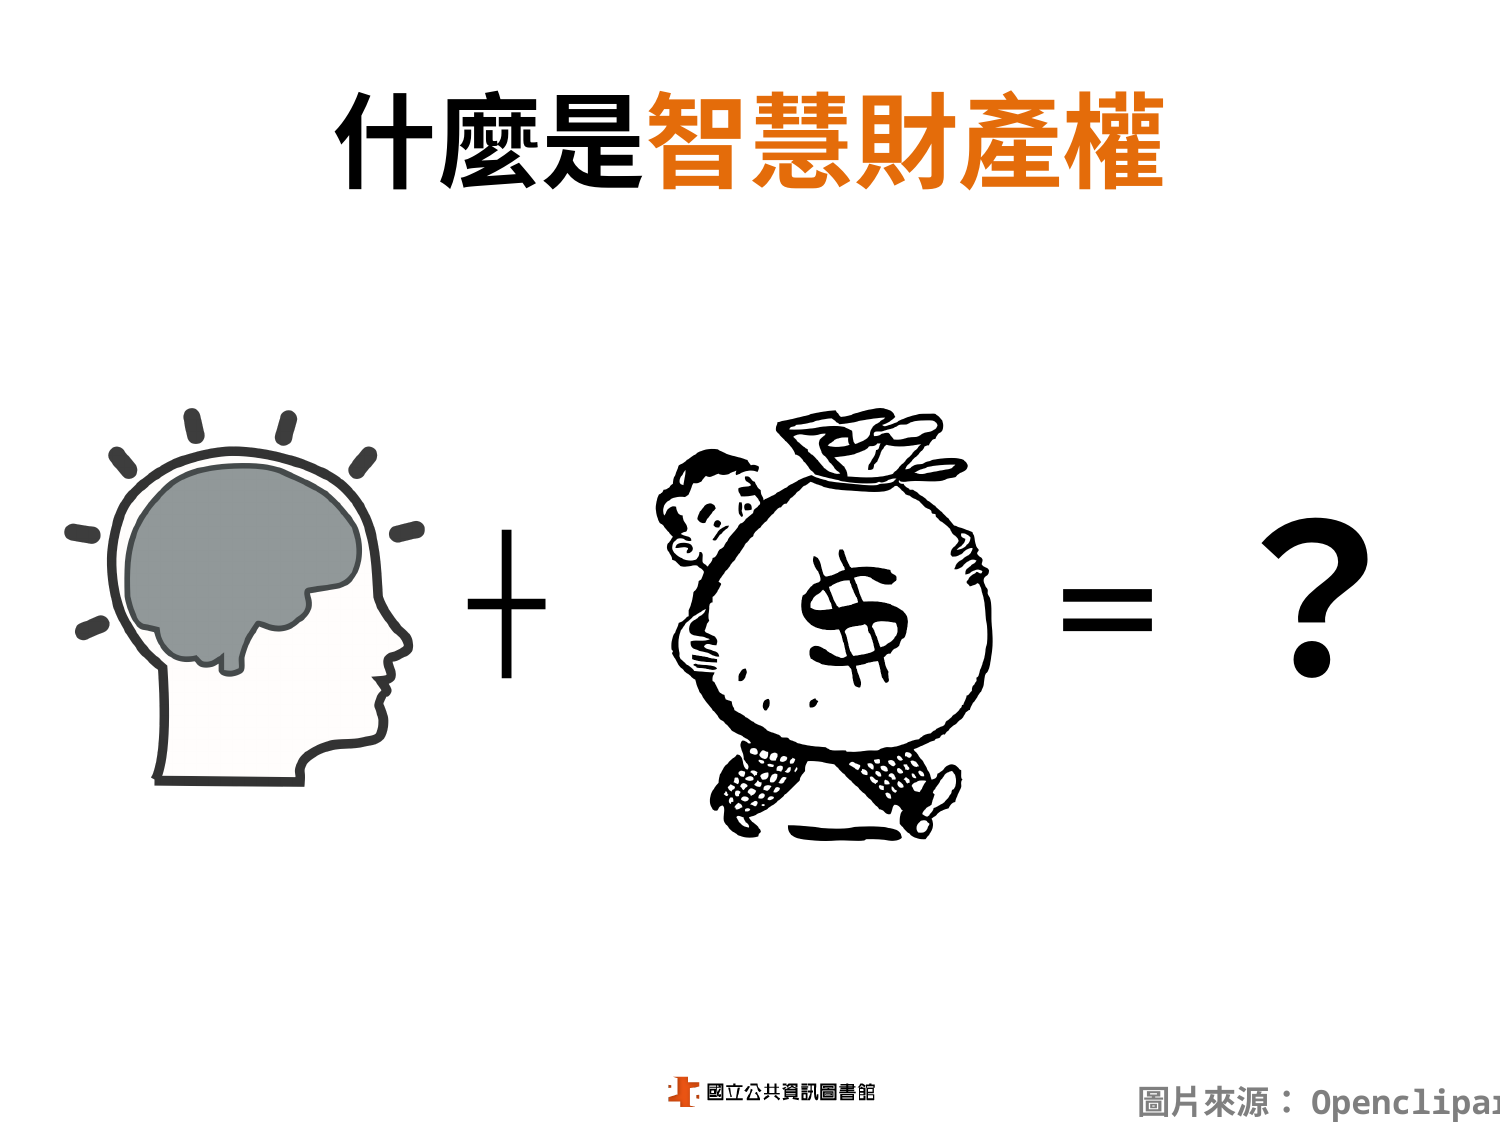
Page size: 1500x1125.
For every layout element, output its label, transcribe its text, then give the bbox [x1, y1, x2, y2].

text_box ？ [1195, 460, 1437, 728]
text_box 圖片來源：Openclipart [1122, 1073, 1500, 1125]
text_box ┼ [454, 515, 612, 682]
text_box ＝ [1030, 527, 1188, 694]
title 什麼是智慧財產權 [75, 45, 1426, 233]
picture [655, 408, 993, 841]
picture [64, 408, 425, 787]
